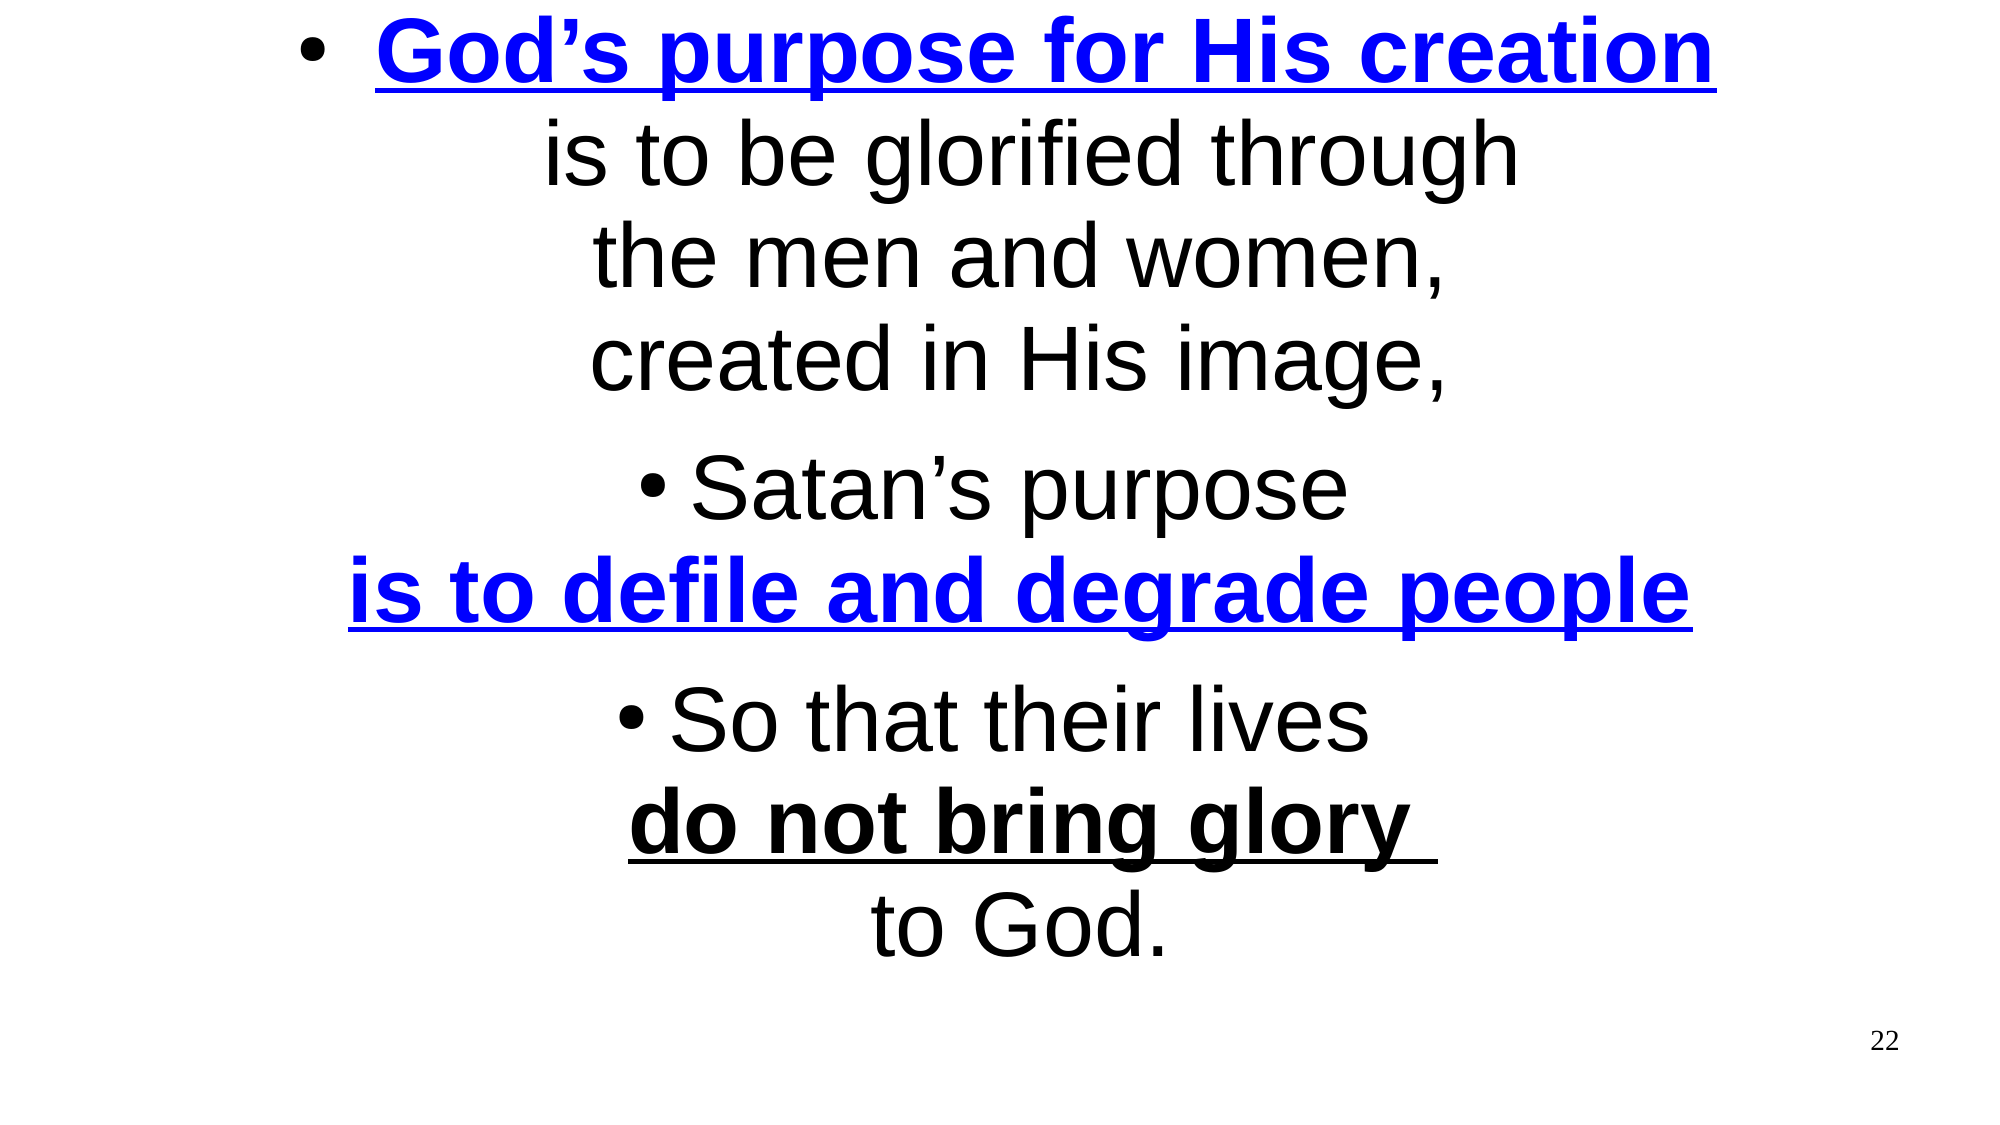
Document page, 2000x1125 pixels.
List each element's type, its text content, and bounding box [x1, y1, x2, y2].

list God’s purpose for His creation is to be glorified through the men and women, created in His image, Satan’s purpose is to defile and degrade people So that their lives do not bring glory to God. [0, 0, 1996, 1123]
